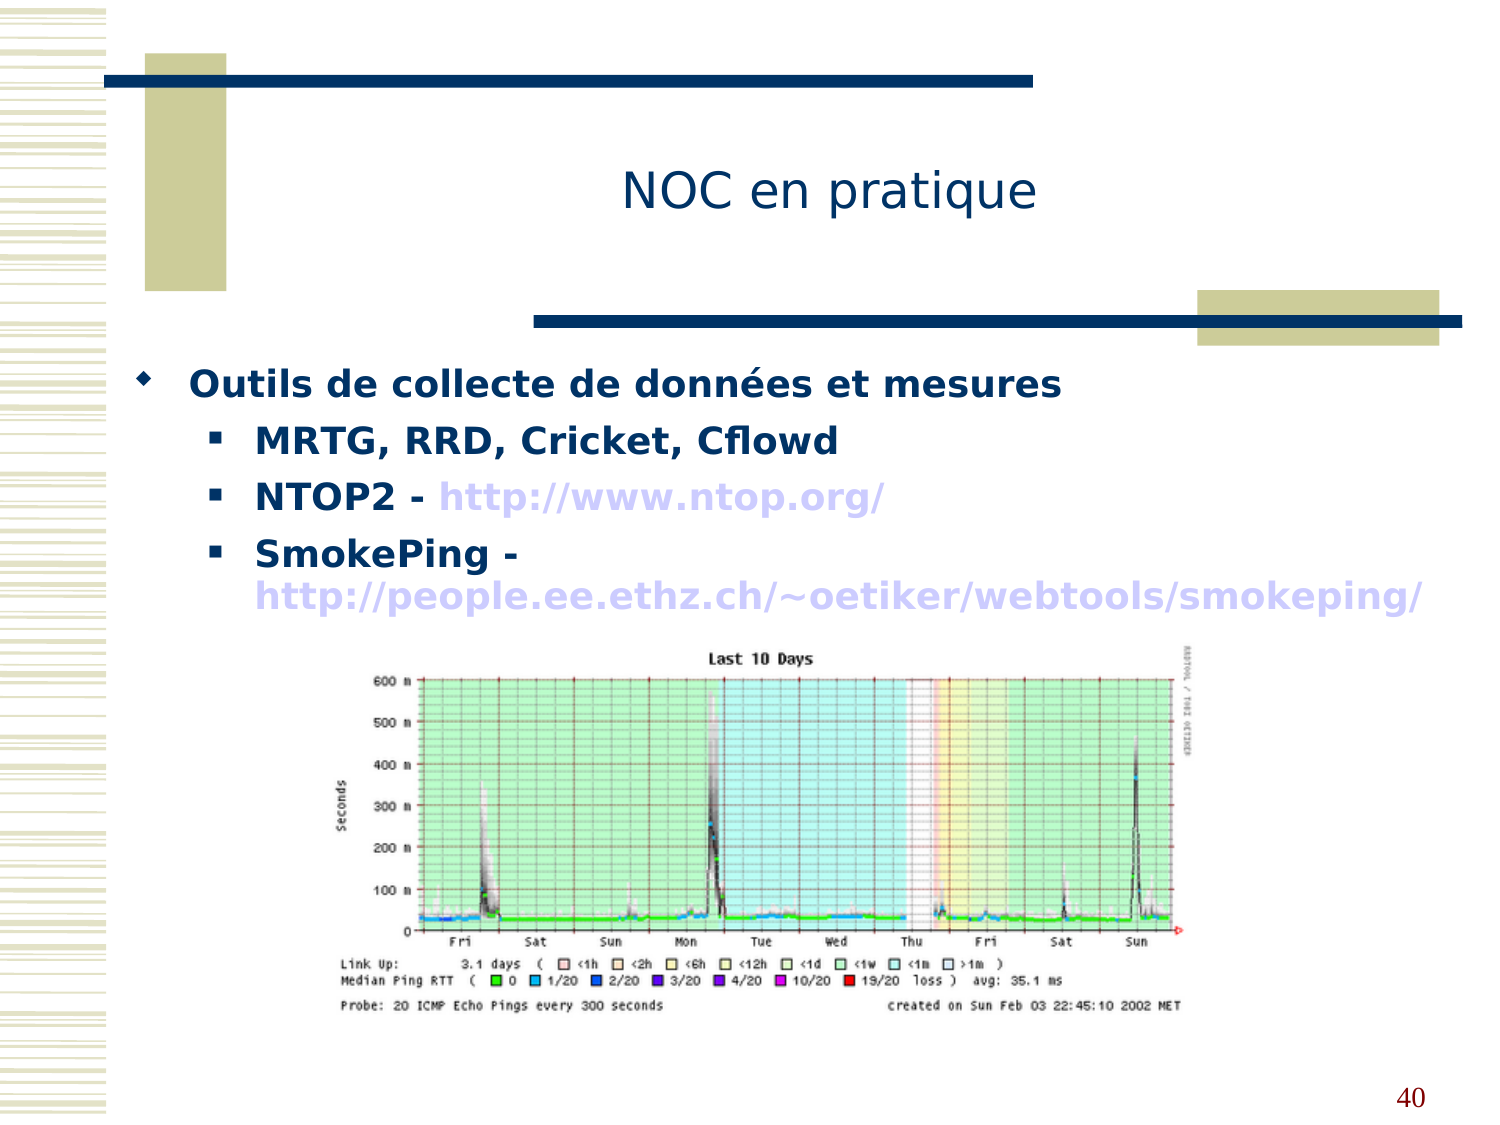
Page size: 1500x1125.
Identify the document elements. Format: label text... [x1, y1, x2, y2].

title NOC en pratique [225, 99, 1436, 288]
list Outils de collecte de données et mesures MRTG, RRD, Cricket, Cflowd NTOP2 - http://www.ntop.org/ SmokePing - http://people.ee.ethz.ch/~oetiker/webtools/smokeping/ [132, 363, 1439, 1037]
picture [325, 640, 1195, 1022]
